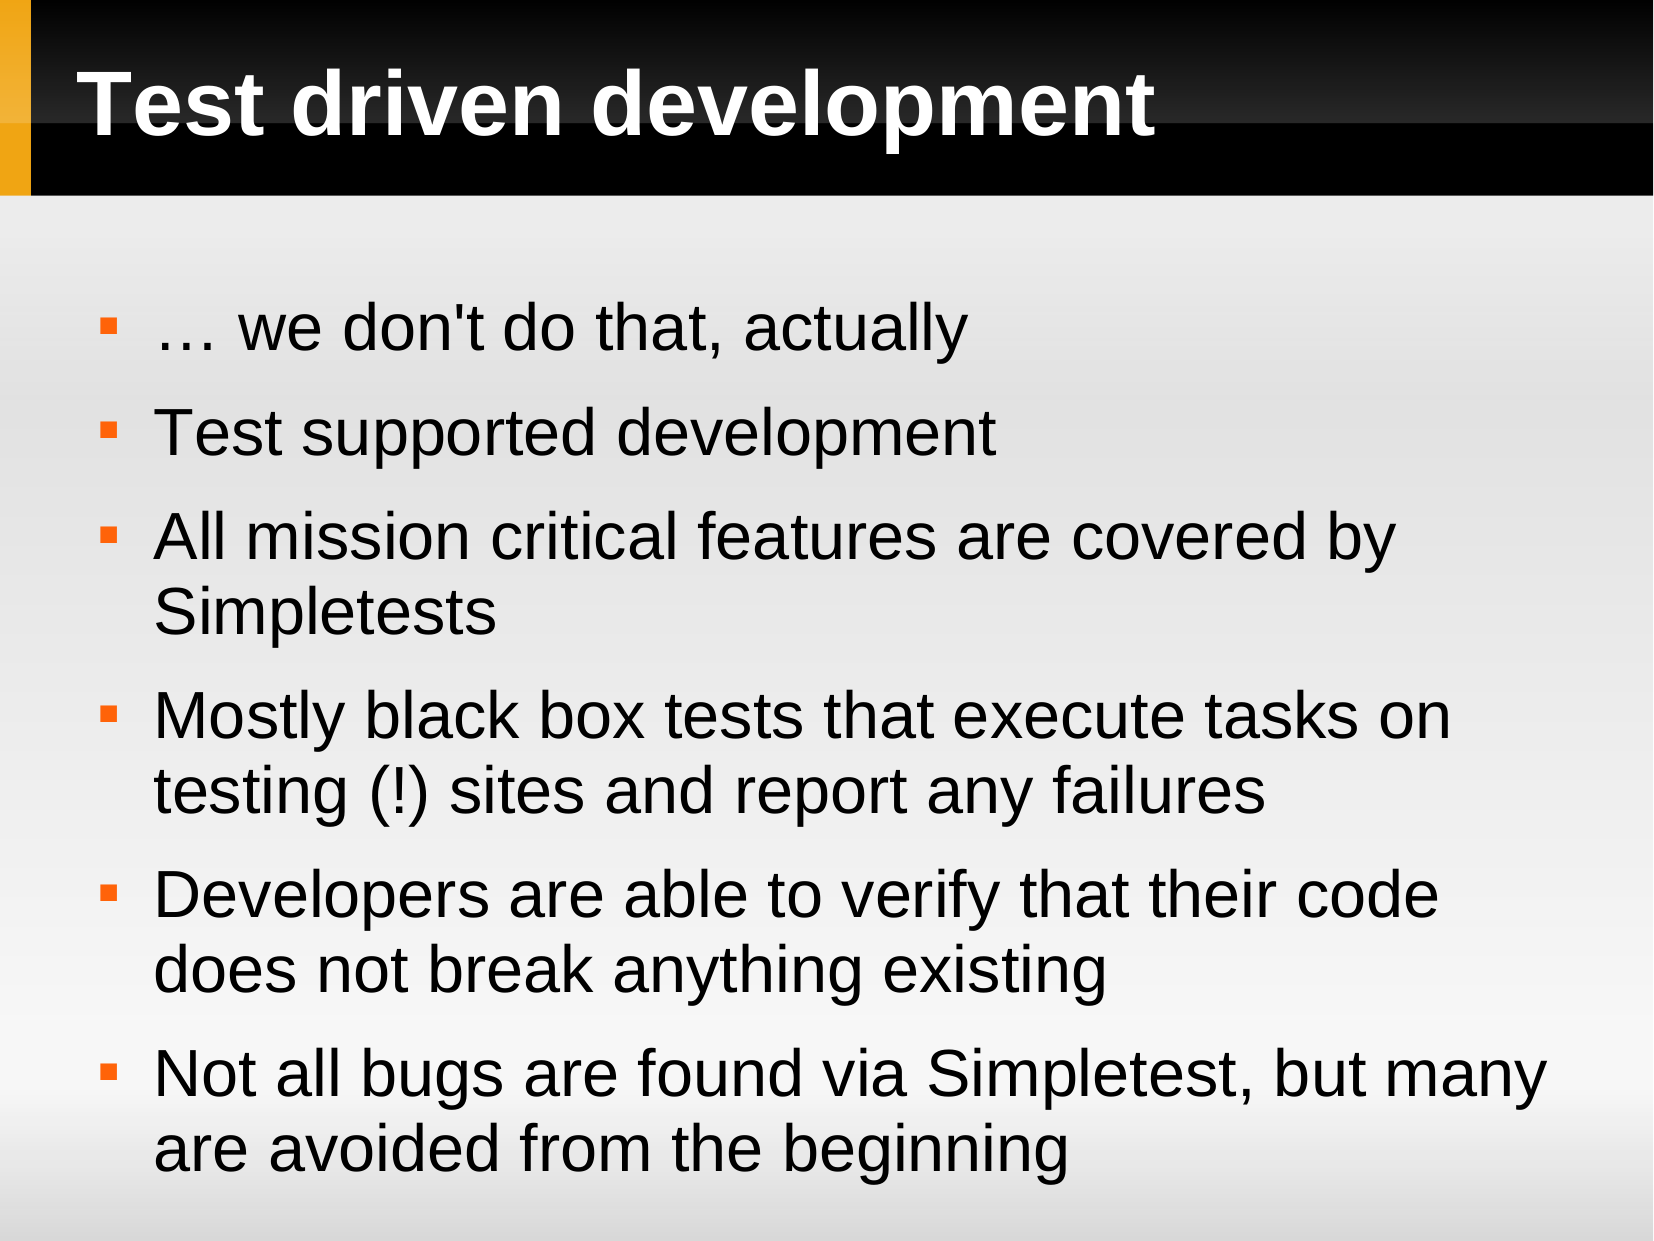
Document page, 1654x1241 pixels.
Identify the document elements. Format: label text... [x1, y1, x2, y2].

picture [0, 0, 1654, 1241]
list … we don't do that, actually Test supported development All mission critical features are covered by Simpletests Mostly black box tests that execute tasks on testing (!) sites and report any failures Developers are able to verify that their code does not break anything existing Not all bugs are found via Simpletest, but many are avoided from the beginning [82, 290, 1571, 1186]
title Test driven development [76, 0, 1565, 208]
